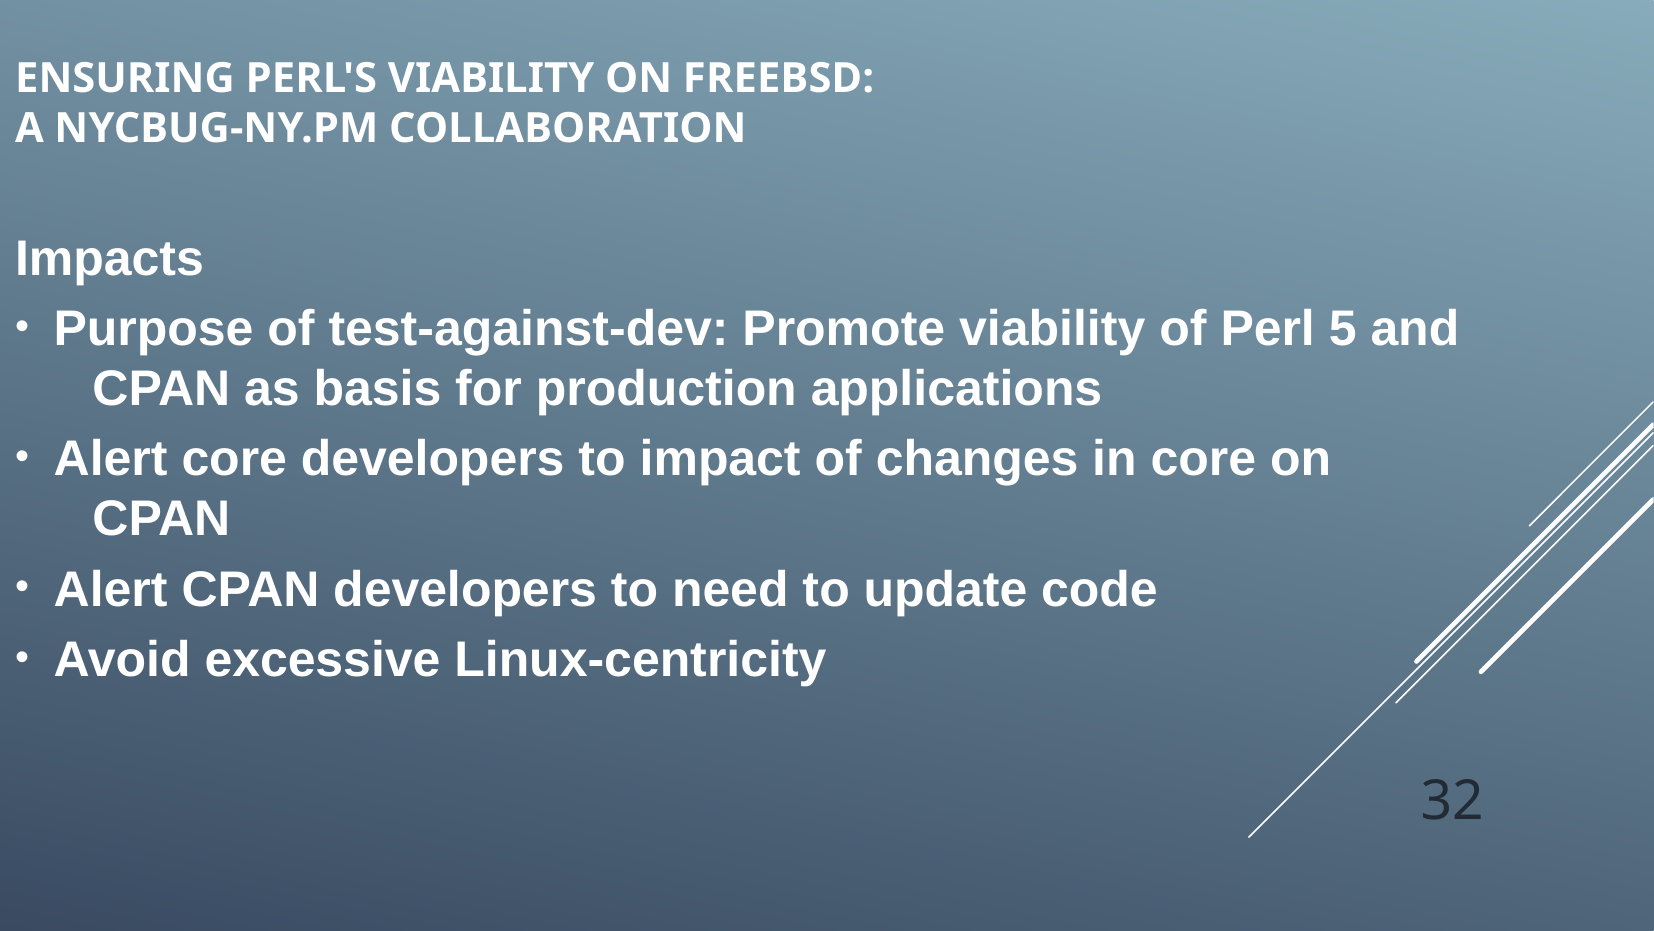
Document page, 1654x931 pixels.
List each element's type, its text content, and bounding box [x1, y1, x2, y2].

subtitle Impacts Purpose of test-against-dev: Promote viability of Perl 5 and CPAN as basis for production applications Alert core developers to impact of changes in core on CPAN Alert CPAN developers to need to update code Avoid excessive Linux-centricity [0, 217, 1489, 871]
title Ensuring Perl's Viability on FreeBSD: A NYCBUG-NY.PM Collaboration [0, 36, 1148, 166]
